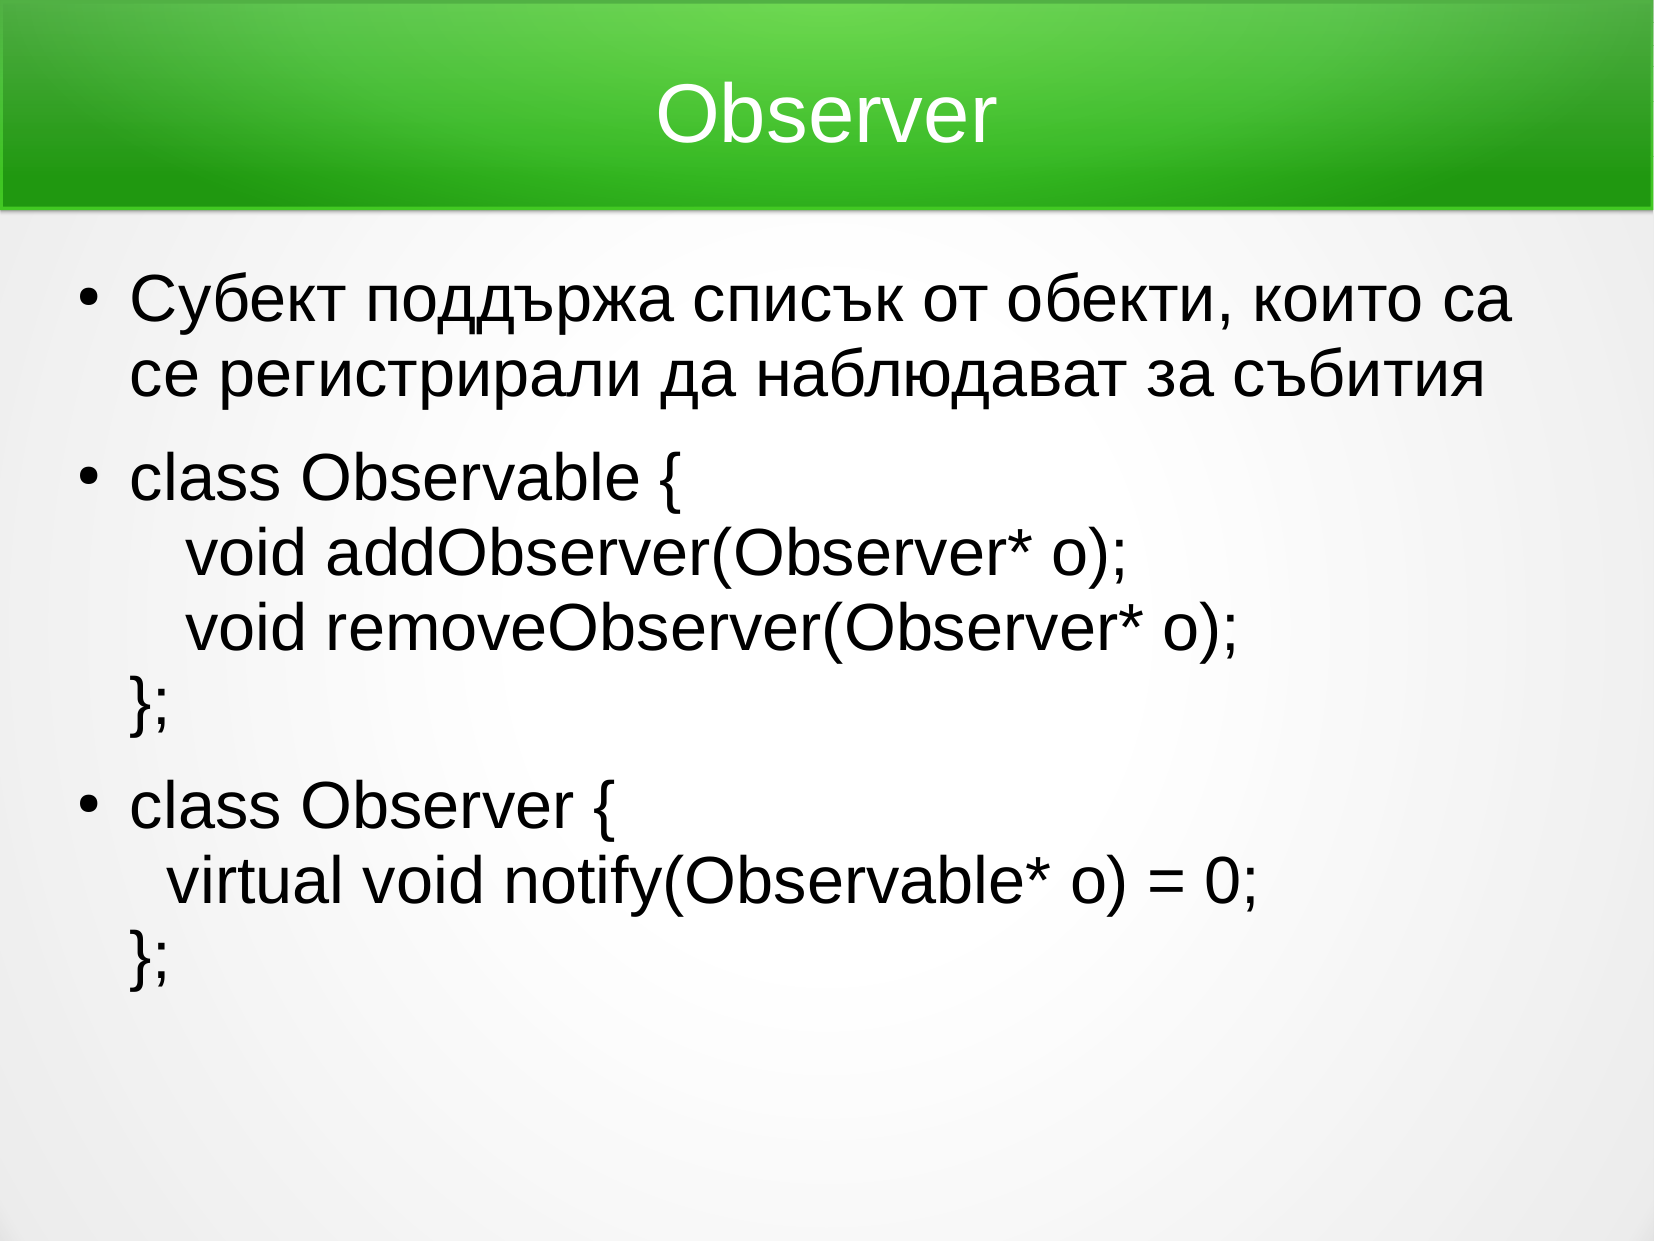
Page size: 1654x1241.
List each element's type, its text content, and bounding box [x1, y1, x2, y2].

title Observer [82, 49, 1571, 179]
list Субект поддържа списък от обекти, които са се регистрирали да наблюдават за събития class Observable { void addObserver(Observer* o); void removeObserver(Observer* o); }; class Observer { virtual void notify(Observable* o) = 0; }; [59, 261, 1595, 1182]
